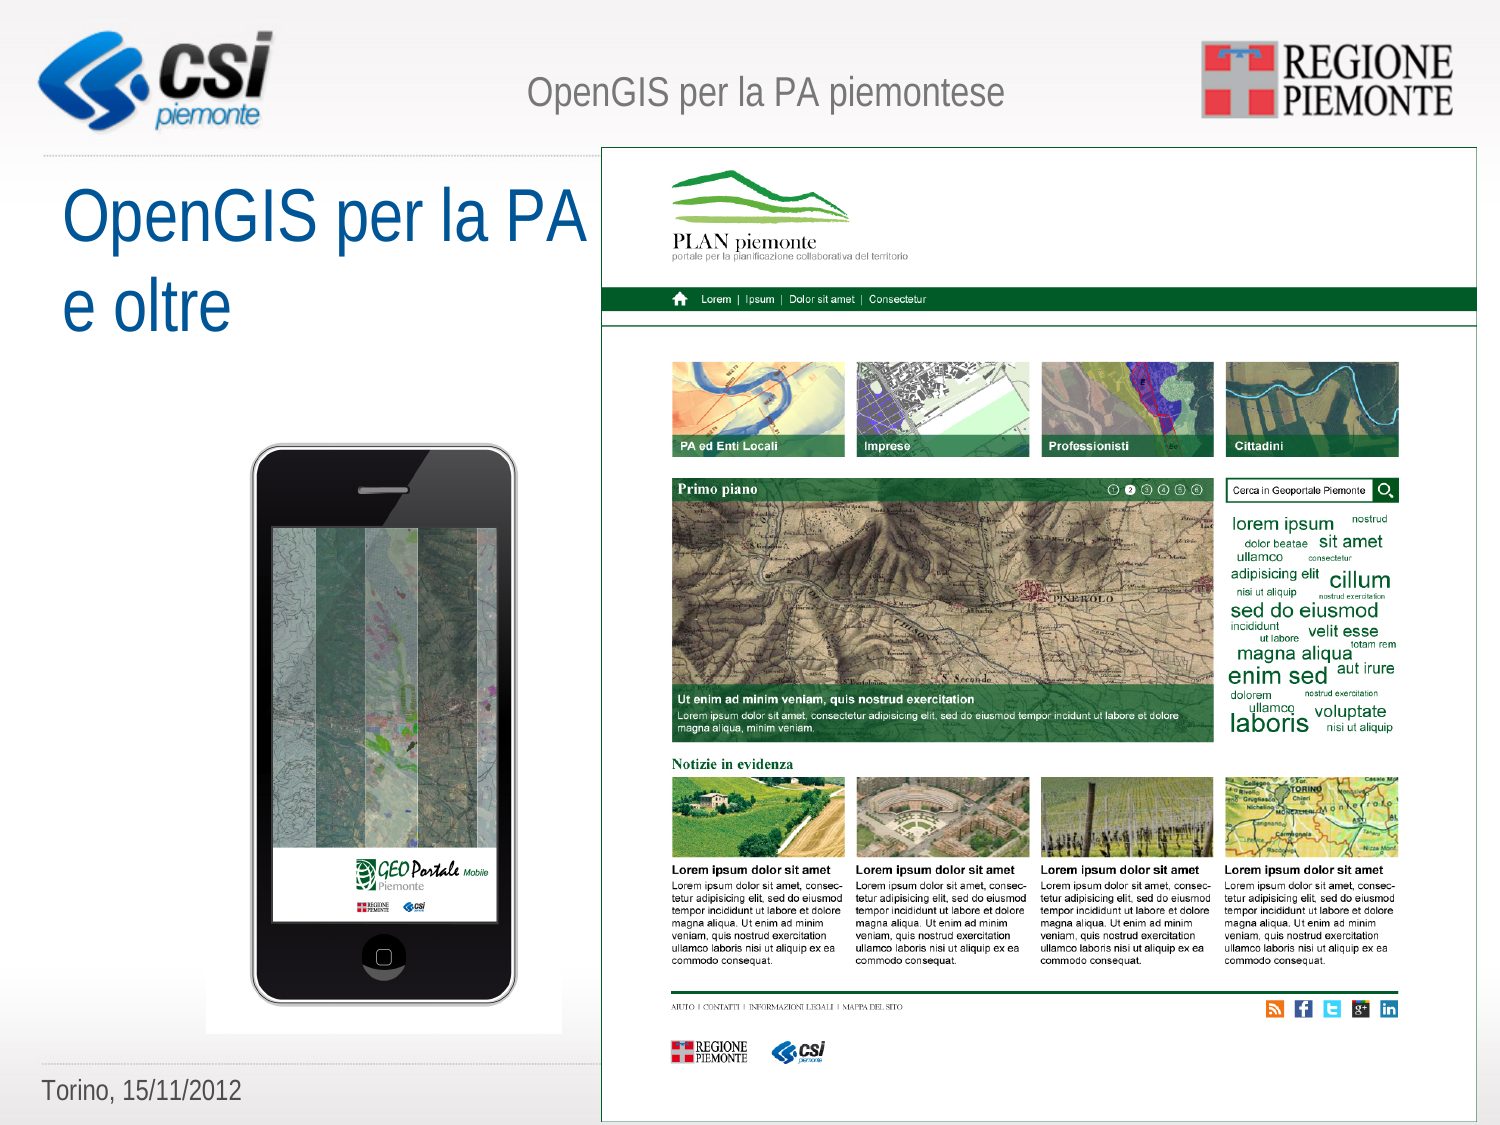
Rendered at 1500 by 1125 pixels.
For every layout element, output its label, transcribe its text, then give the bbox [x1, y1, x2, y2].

title OpenGIS per la PA e oltre [47, 158, 601, 370]
picture [0, 0, 1500, 1125]
